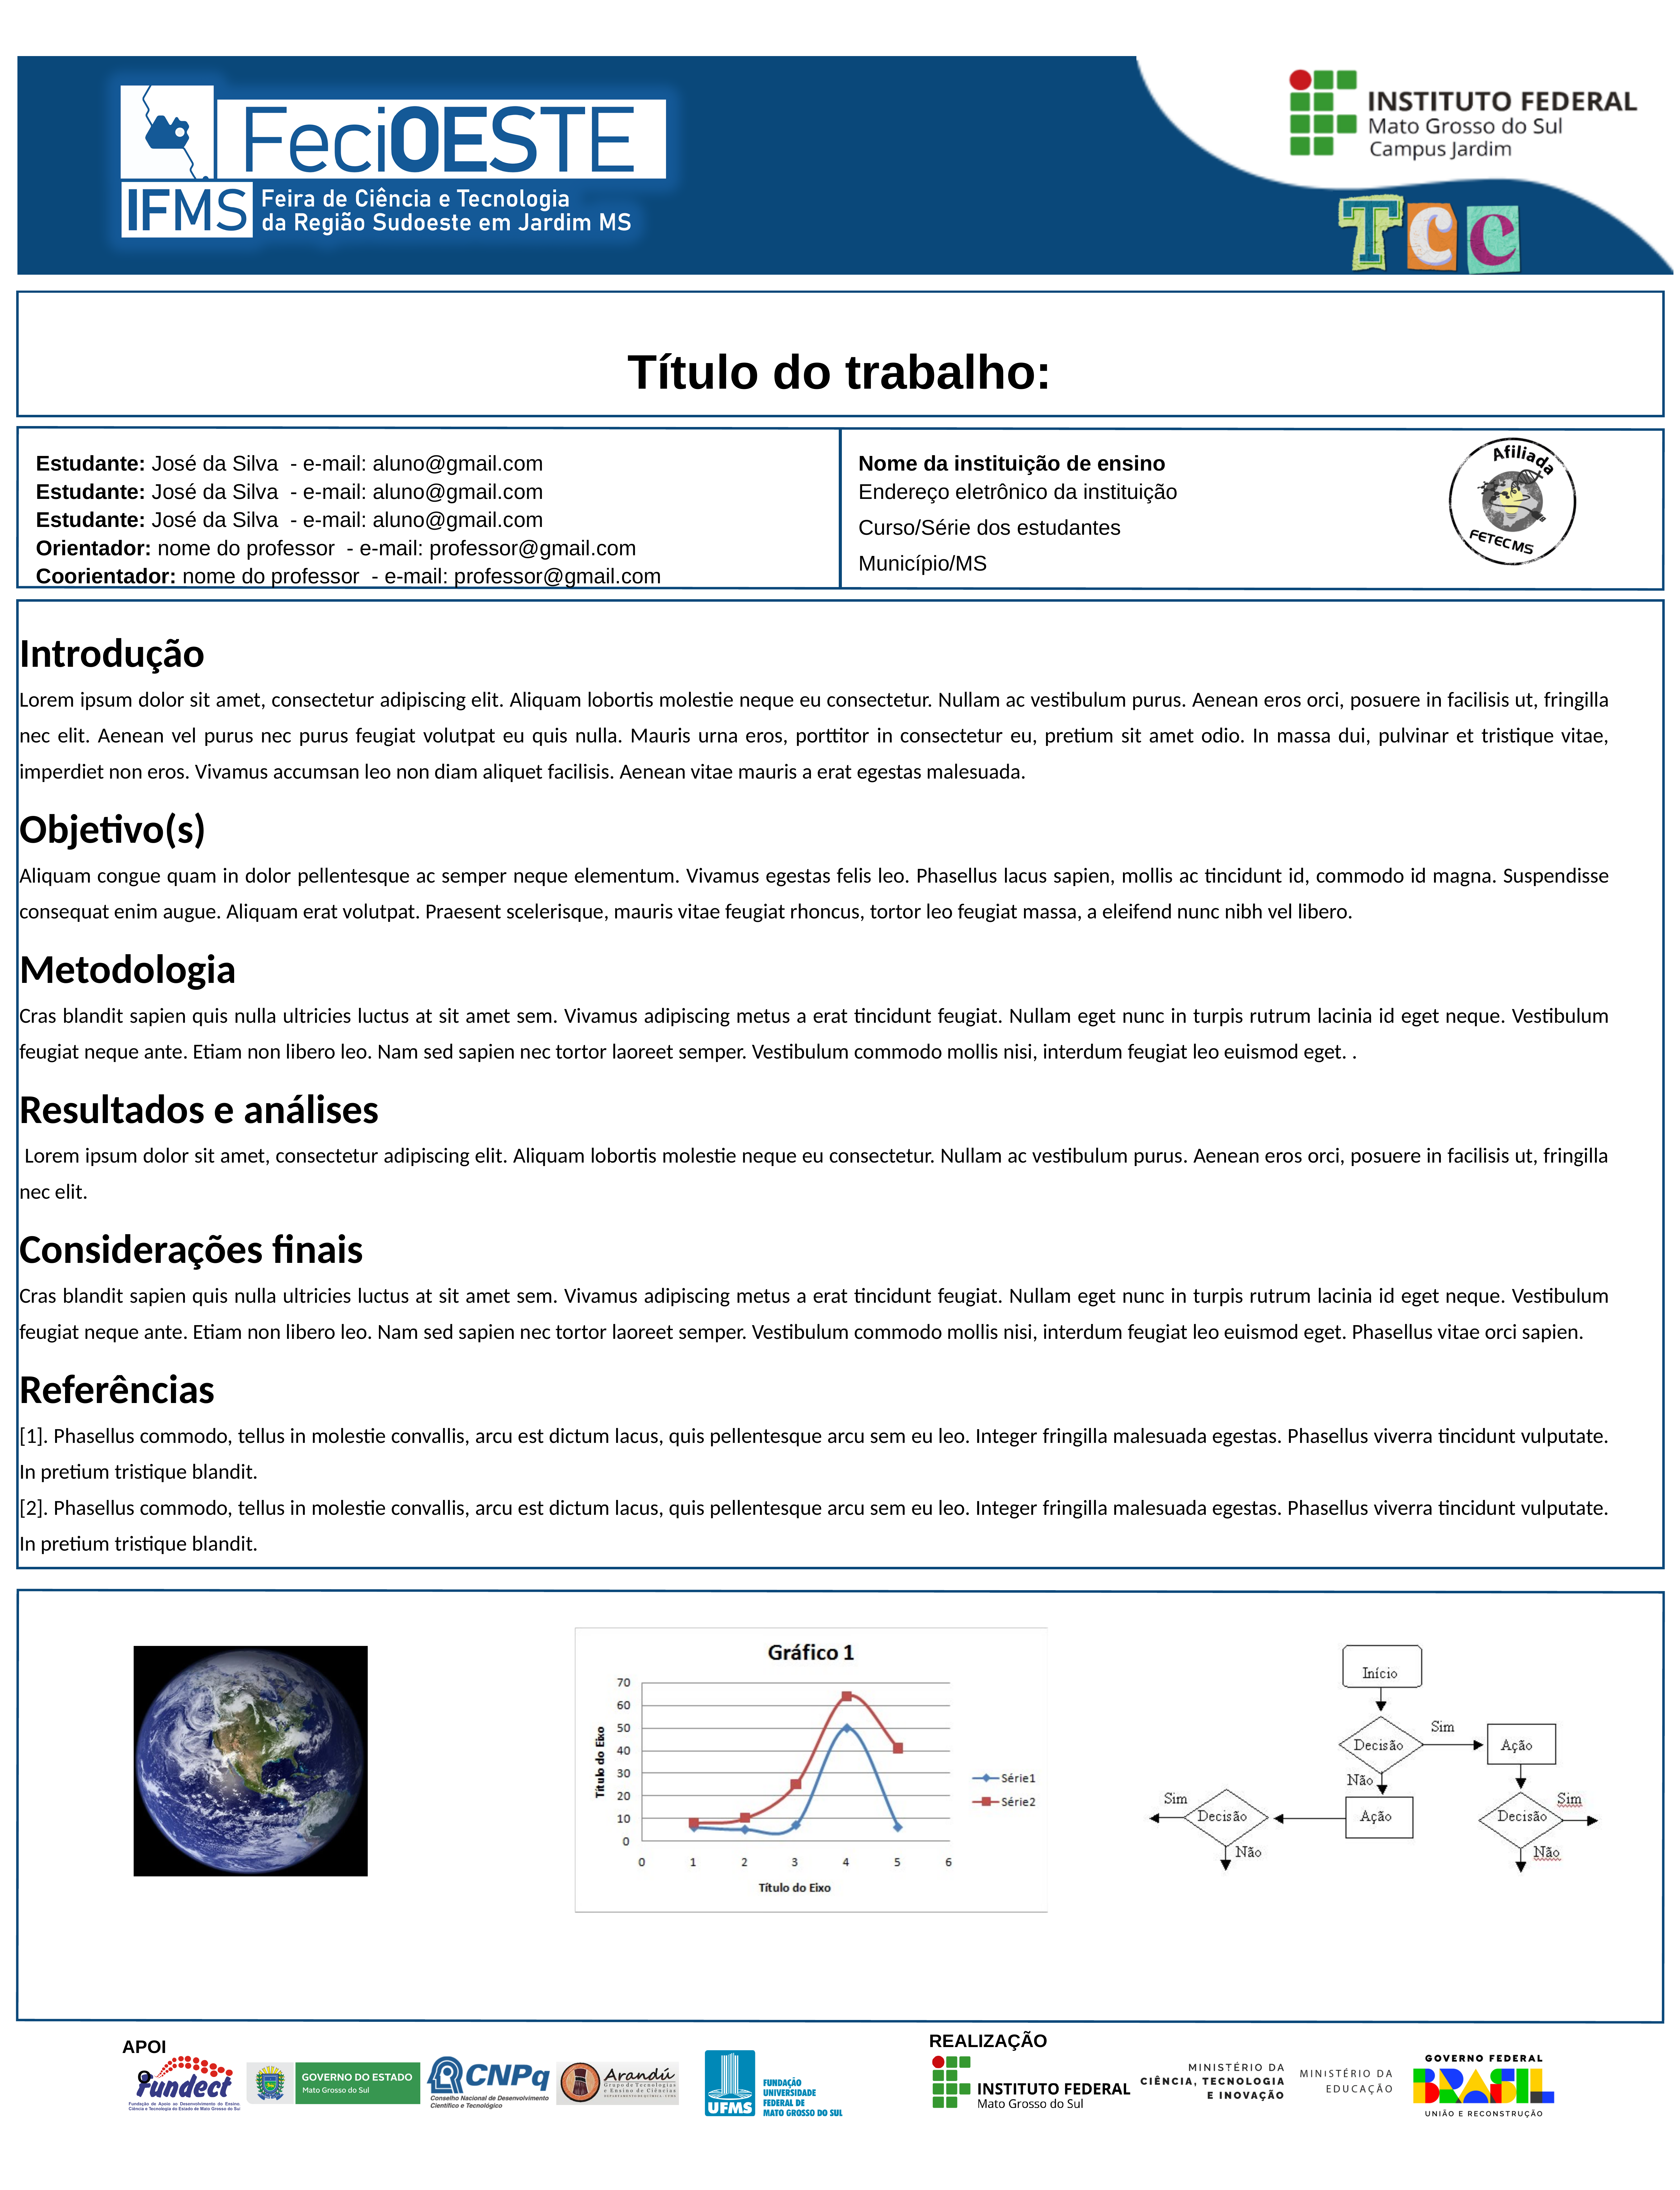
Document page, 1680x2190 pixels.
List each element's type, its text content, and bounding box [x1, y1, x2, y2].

text_box [17, 600, 1663, 1568]
text_box Estudante: José da Silva - e-mail: aluno@gmail.com [428, 513, 443, 524]
text_box Introdução Lorem ipsum dolor sit amet, consectetur adipiscing elit. Aliquam lobortis molestie neque eu consectetur. Nullam ac vestibulum purus. Aenean eros orci, posuere in facilisis ut, fringilla nec elit. Aenean vel purus nec purus feugiat volutpat eu quis nulla. Mauris urna eros, porttitor in consectetur eu, pretium sit amet odio. In massa dui, pulvinar et tristique vitae, imperdiet non eros. Vivamus accumsan leo non diam aliquet facilisis. Aenean vitae mauris a erat egestas malesuada. Objetivo(s) Aliquam congue quam in dolor pellentesque ac semper neque elementum. Vivamus egestas felis leo. Phasellus lacus sapien, mollis ac tincidunt id, commodo id magna. Suspendisse consequat enim augue. Aliquam erat volutpat. Praesent scelerisque, mauris vitae feugiat rhoncus, tortor leo feugiat massa, a eleifend nunc nibh vel libero. Metodologia Cras blandit sapien quis nulla ultricies luctus at sit amet sem. Vivamus adipiscing metus a erat tincidunt feugiat. Nullam eget nunc in turpis rutrum lacinia id eget neque. Vestibulum feugiat neque ante. Etiam non libero leo. Nam sed sapien nec tortor laoreet semper. Vestibulum commodo mollis nisi, interdum feugiat leo euismod eget. . Resultados e análises Lorem ipsum dolor sit amet, consectetur adipiscing elit. Aliquam lobortis molestie neque eu consectetur. Nullam ac vestibulum purus. Aenean eros orci, posuere in facilisis ut, fringilla nec elit. Considerações finais Cras blandit sapien quis nulla ultricies luctus at sit amet sem. Vivamus adipiscing metus a erat tincidunt feugiat. Nullam eget nunc in turpis rutrum lacinia id eget neque. Vestibulum feugiat neque ante. Etiam non libero leo. Nam sed sapien nec tortor laoreet semper. Vestibulum commodo mollis nisi, interdum feugiat leo euismod eget. Phasellus vitae orci sapien. Referências [1]. Phasellus commodo, tellus in molestie convallis, arcu est dictum lacus, quis pellentesque arcu sem eu leo. Integer fringilla malesuada egestas. Phasellus viverra tincidunt vulputate. In pretium tristique blandit. [2]. Phasellus commodo, tellus in molestie convallis, arcu est dictum lacus, quis pellentesque arcu sem eu leo. Integer fringilla malesuada egestas. Phasellus viverra tincidunt vulputate. In pretium tristique blandit. [19, 1568, 1612, 1591]
text_box [17, 427, 1663, 590]
text_box [17, 55, 1136, 275]
text_box APOIO [115, 2026, 173, 2087]
text_box Título do trabalho: [627, 317, 1053, 399]
text_box [129, 2056, 240, 2111]
text_box Orientador: nome do professor - e-mail: professor@gmail.com [521, 541, 536, 552]
text_box Estudante: José da Silva - e-mail: aluno@gmail.com [36, 439, 736, 467]
text_box [705, 2050, 842, 2116]
text_box Coorientador: nome do professor - e-mail: professor@gmail.com [36, 552, 736, 588]
text_box [246, 2062, 421, 2104]
picture [1136, 56, 1673, 275]
text_box [17, 292, 1663, 416]
text_box Nome da instituição de ensino [858, 439, 1558, 467]
text_box Estudante: José da Silva - e-mail: aluno@gmail.com [428, 485, 443, 495]
text_box Estudante: José da Silva - e-mail: aluno@gmail.com [36, 495, 736, 524]
text_box Orientador: nome do professor - e-mail: professor@gmail.com [36, 524, 736, 552]
text_box [556, 2062, 679, 2105]
text_box REALIZAÇÃO [920, 2021, 1057, 2051]
text_box [427, 2056, 550, 2110]
text_box Endereço eletrônico da instituição Curso/Série dos estudantes Município/MS [858, 467, 1558, 575]
text_box Estudante: José da Silva - e-mail: aluno@gmail.com [428, 457, 443, 467]
text_box Estudante: José da Silva - e-mail: aluno@gmail.com [36, 467, 736, 495]
text_box [17, 1590, 1664, 2145]
